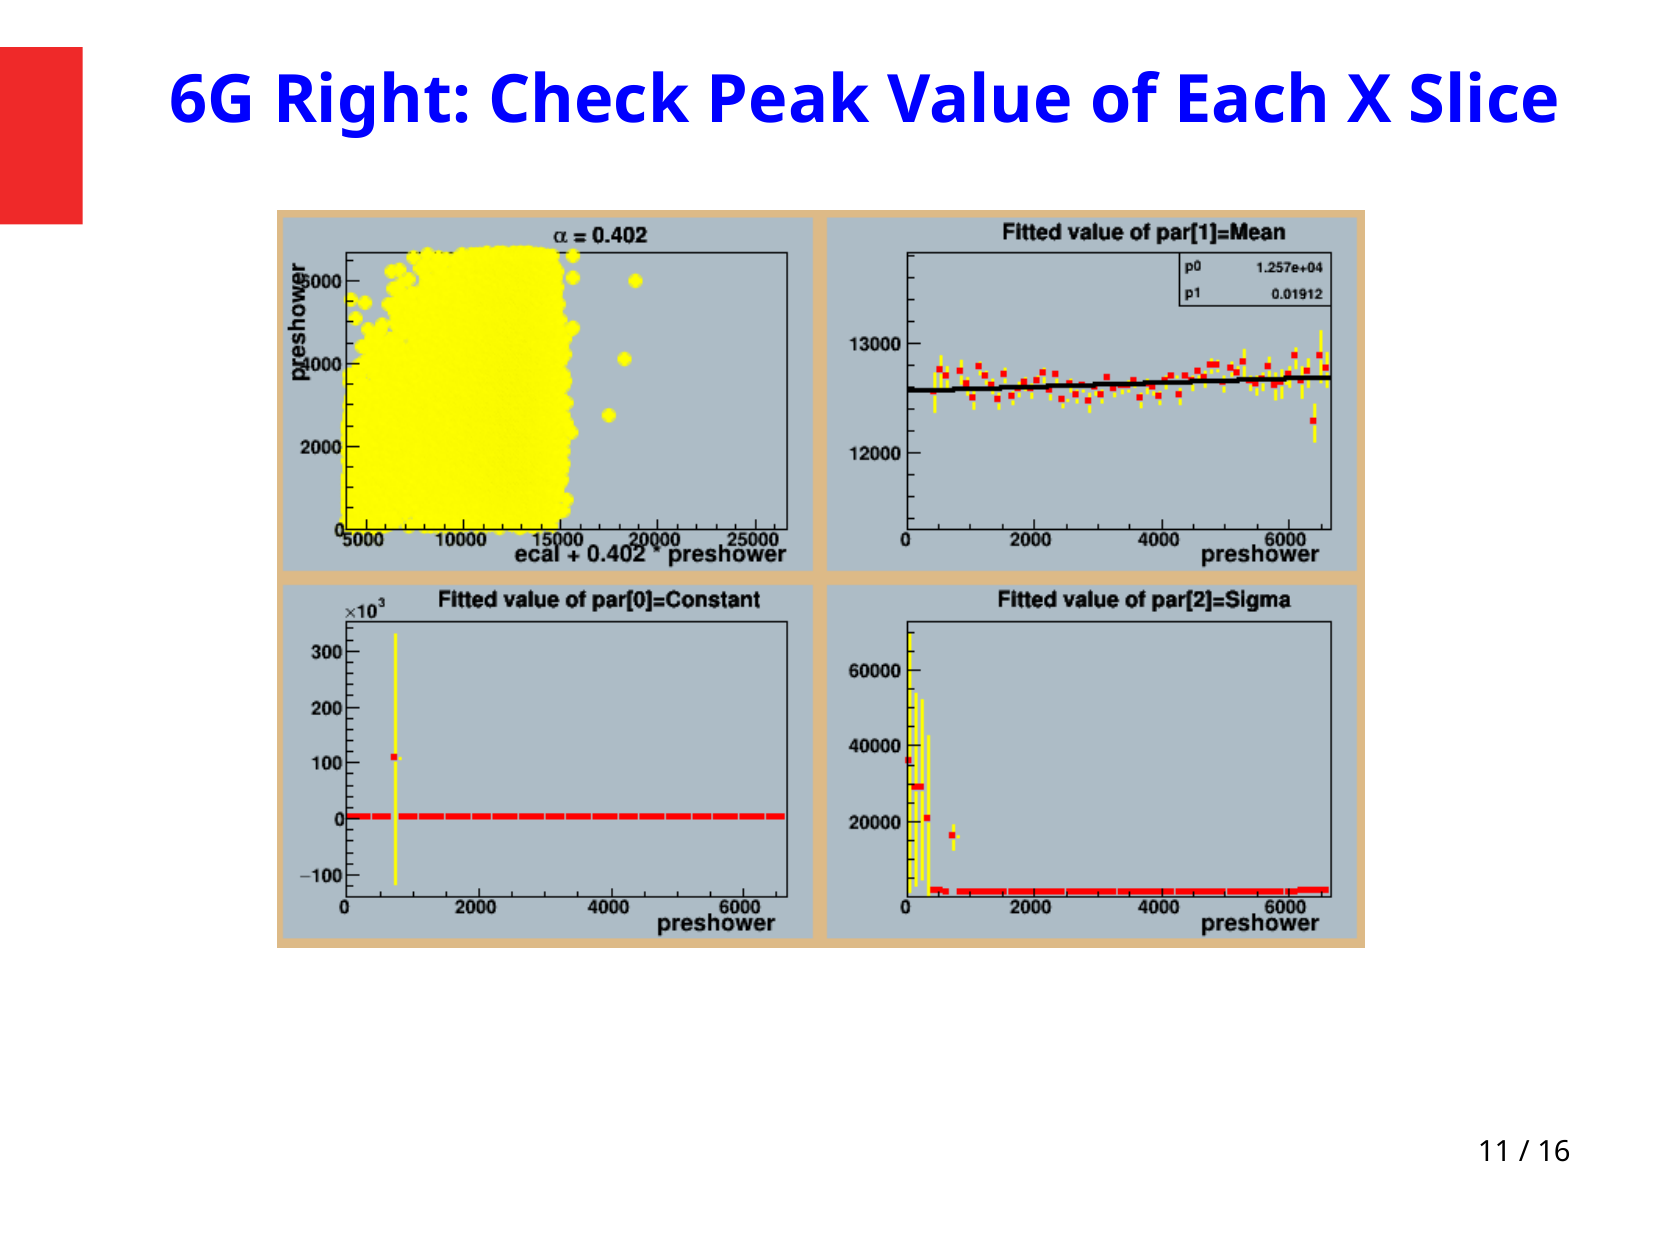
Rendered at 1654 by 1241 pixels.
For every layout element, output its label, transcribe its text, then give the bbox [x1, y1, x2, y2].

title 6G Right: Check Peak Value of Each X Slice [82, 45, 1648, 148]
picture [277, 210, 1365, 948]
